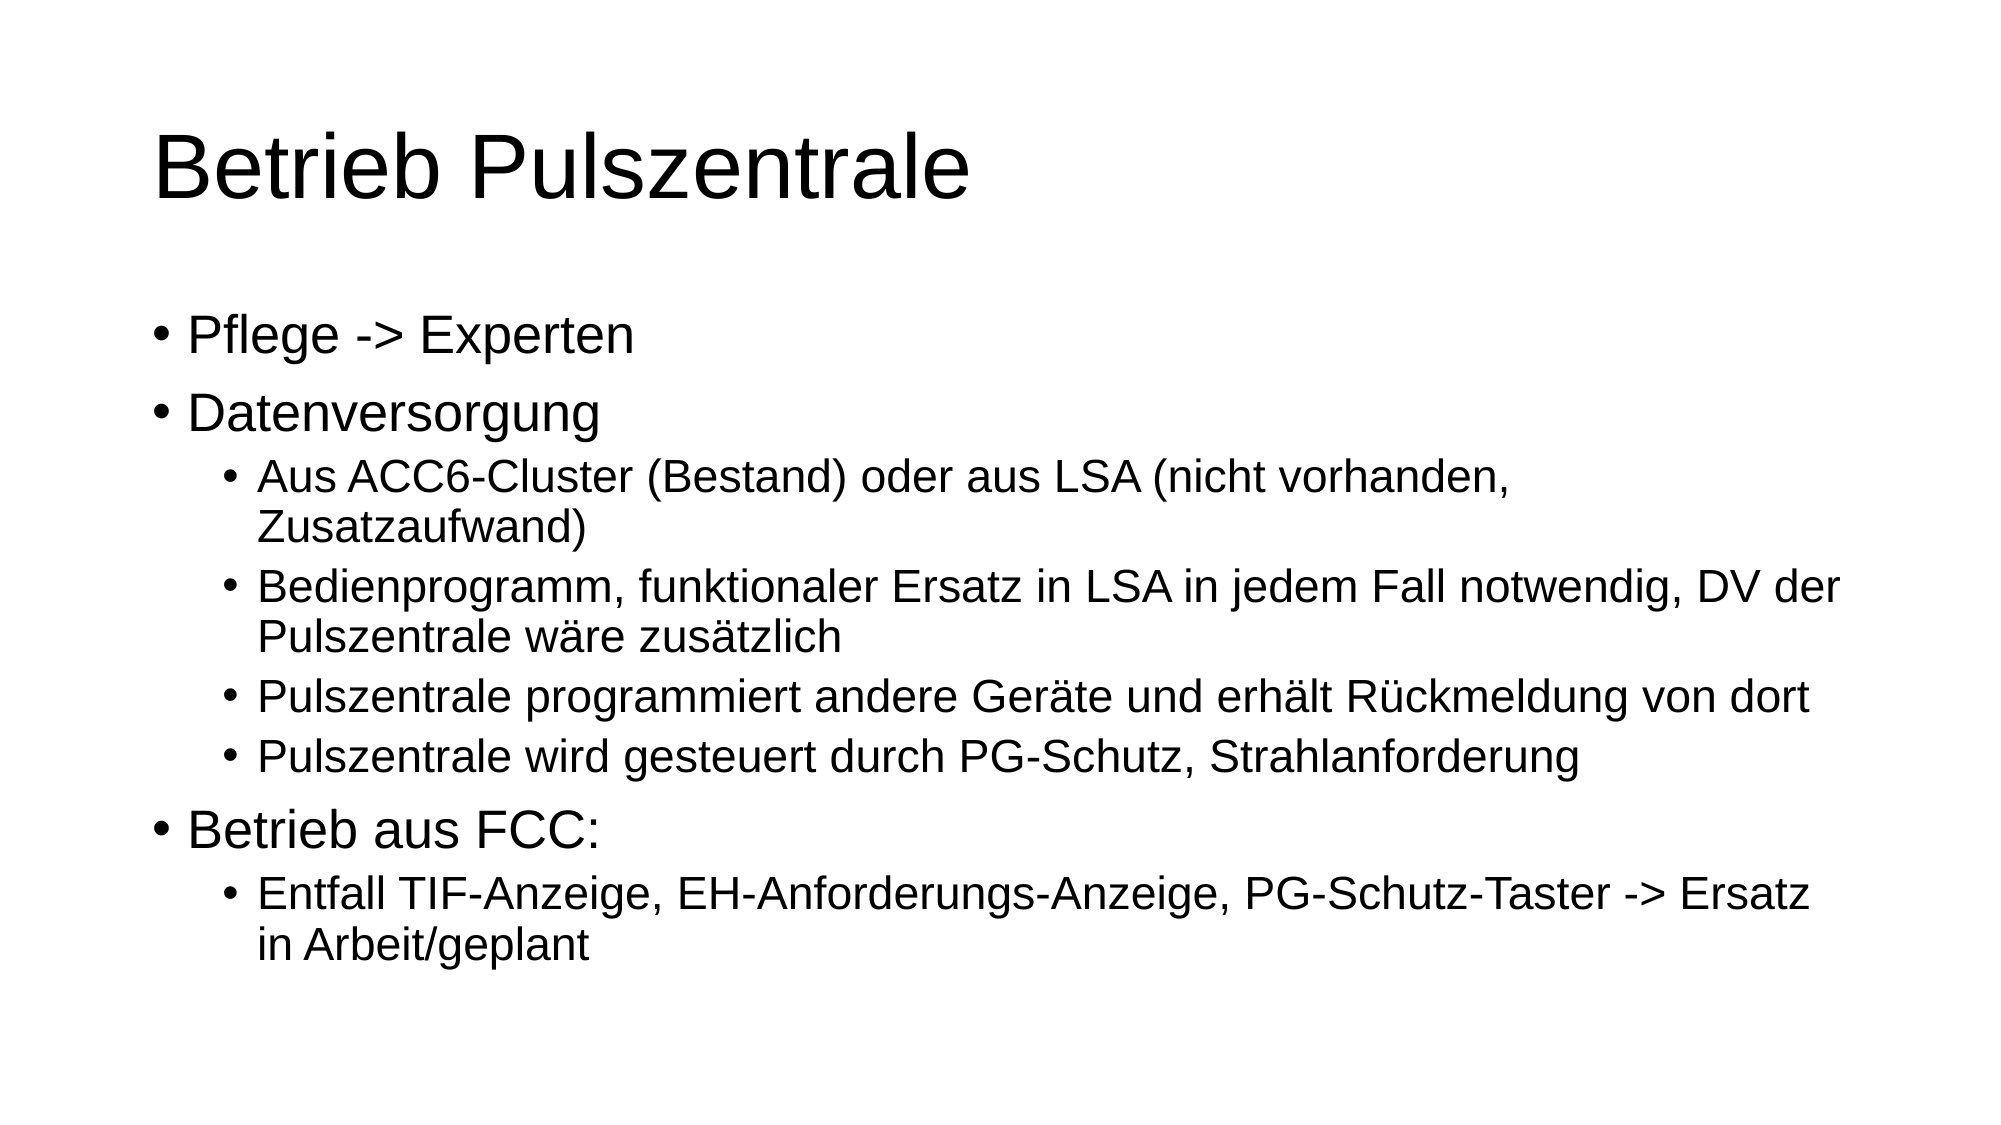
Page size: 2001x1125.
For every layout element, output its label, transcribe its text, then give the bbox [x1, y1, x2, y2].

title Betrieb Pulszentrale [137, 59, 1863, 278]
list Pflege -> Experten Datenversorgung Aus ACC6-Cluster (Bestand) oder aus LSA (nicht vorhanden, Zusatzaufwand) Bedienprogramm, funktionaler Ersatz in LSA in jedem Fall notwendig, DV der Pulszentrale wäre zusätzlich Pulszentrale programmiert andere Geräte und erhält Rückmeldung von dort Pulszentrale wird gesteuert durch PG-Schutz, Strahlanforderung Betrieb aus FCC: Entfall TIF-Anzeige, EH-Anforderungs-Anzeige, PG-Schutz-Taster -> Ersatz in Arbeit/geplant [137, 299, 1863, 1014]
